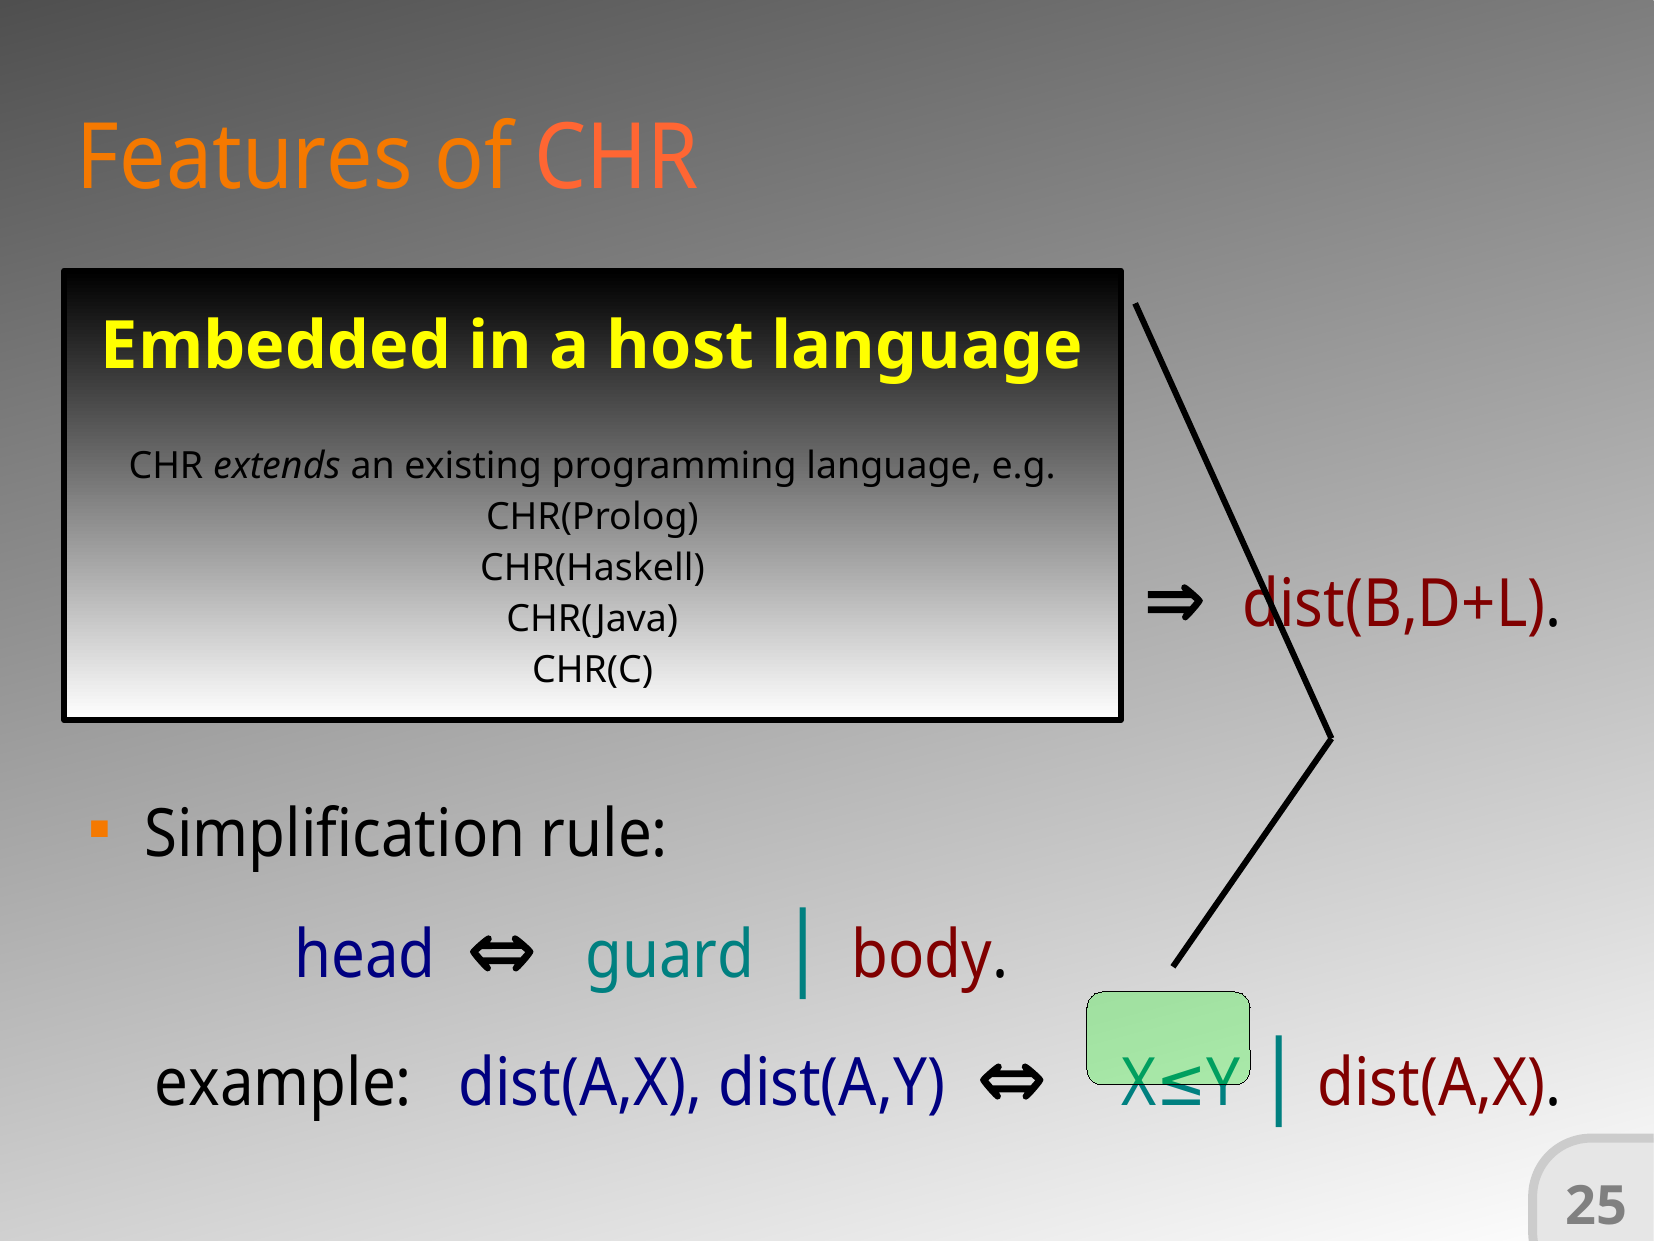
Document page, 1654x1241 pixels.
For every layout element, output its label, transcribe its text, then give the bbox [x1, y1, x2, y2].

text_box [1086, 991, 1251, 1085]
text_box Embedded in a host language CHR extends an existing programming language, e.g. CHR(Prolog) CHR(Haskell) CHR(Java) CHR(C) [64, 271, 1121, 720]
list Propagation rule: head  guard | body. example: dist(A,D), road(A,B,L)  dist(B,D+L). Simplification rule: head  guard | body. example: dist(A,X), dist(A,Y)  X≤Y | dist(A,X). [73, 333, 1562, 1176]
title Features of CHR [76, 80, 832, 226]
